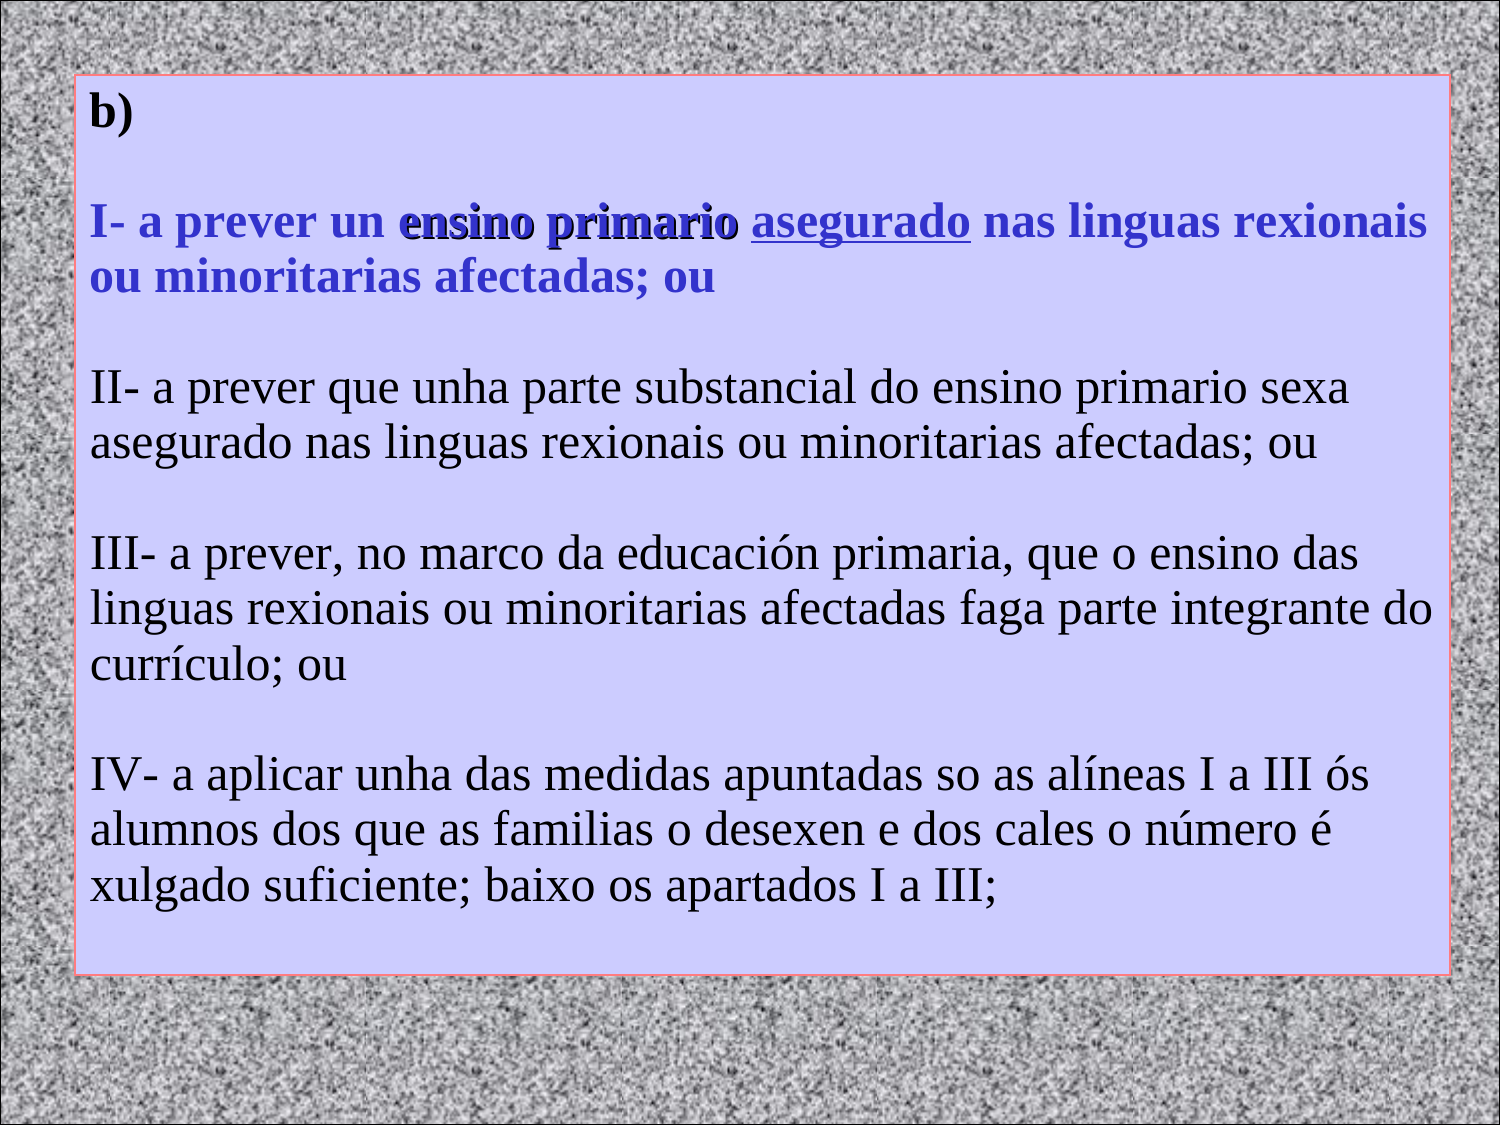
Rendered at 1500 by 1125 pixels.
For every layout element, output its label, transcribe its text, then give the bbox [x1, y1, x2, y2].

text_box [0, 0, 1500, 1125]
text_box b) I- a prever un ensino primario asegurado nas linguas rexionais ou minoritarias afectadas; ou II- a prever que unha parte substancial do ensino primario sexa asegurado nas linguas rexionais ou minoritarias afectadas; ou III- a prever, no marco da educación primaria, que o ensino das linguas rexionais ou minoritarias afectadas faga parte integrante do currículo; ou IV- a aplicar unha das medidas apuntadas so as alíneas I a III ós alumnos dos que as familias o desexen e dos cales o número é xulgado suficiente; baixo os apartados I a III; [74, 74, 1450, 975]
